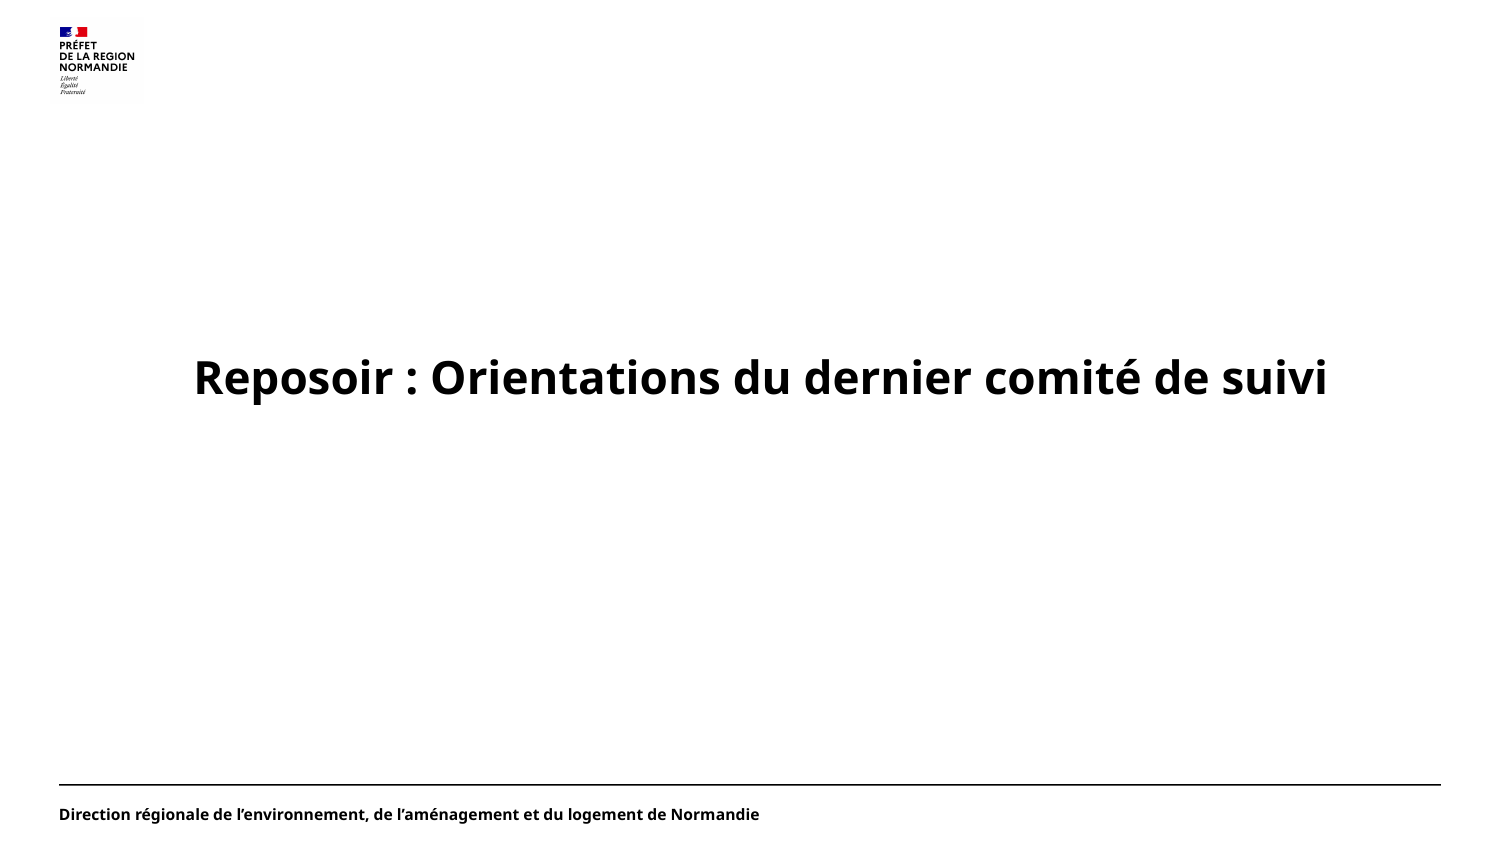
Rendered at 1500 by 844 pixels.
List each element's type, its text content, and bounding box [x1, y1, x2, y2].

text_box Reposoir : Orientations du dernier comité de suivi [113, 119, 1409, 709]
footer Direction régionale de l’environnement, de l’aménagement et du logement de Normandie [59, 784, 1028, 844]
picture [50, 17, 144, 104]
